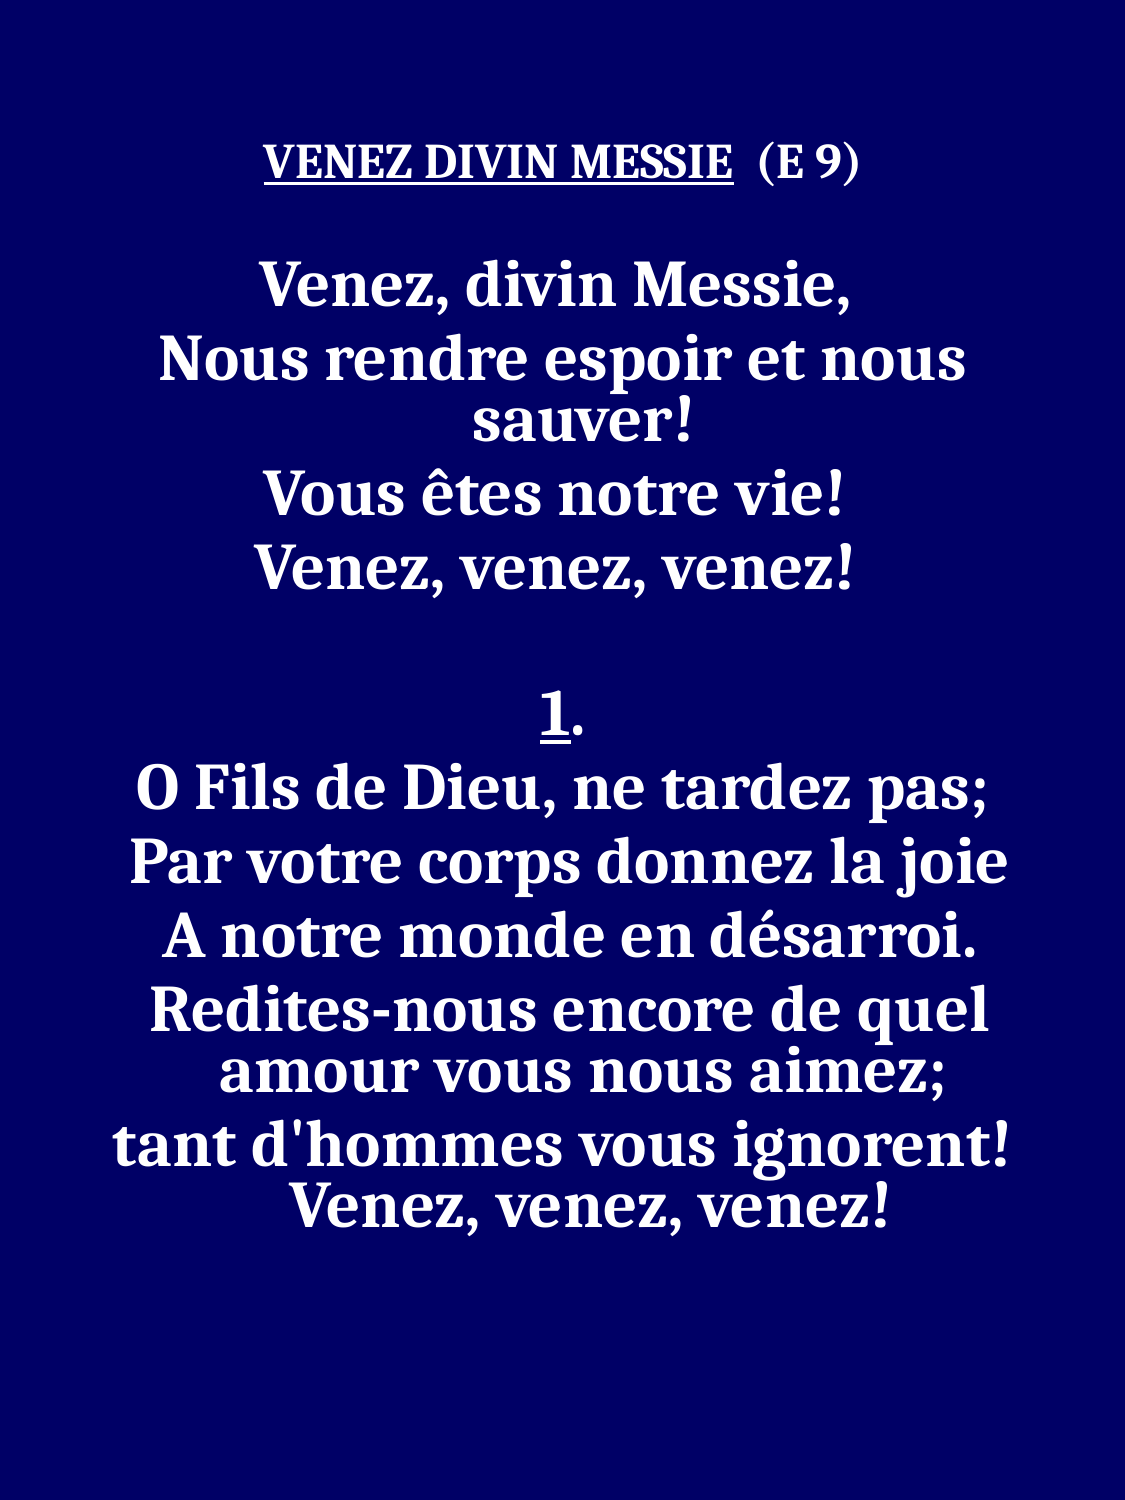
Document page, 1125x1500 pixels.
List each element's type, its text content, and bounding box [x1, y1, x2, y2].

text_box VENEZ DIVIN MESSIE (E 9) Venez, divin Messie, Nous rendre espoir et nous sauver! Vous êtes notre vie! Venez, venez, venez! 1. O Fils de Dieu, ne tardez pas; Par votre corps donnez la joie A notre monde en désarroi. Redites-nous encore de quel amour vous nous aimez; tant d'hommes vous ignorent! Venez, venez, venez! [27, 47, 1099, 1359]
